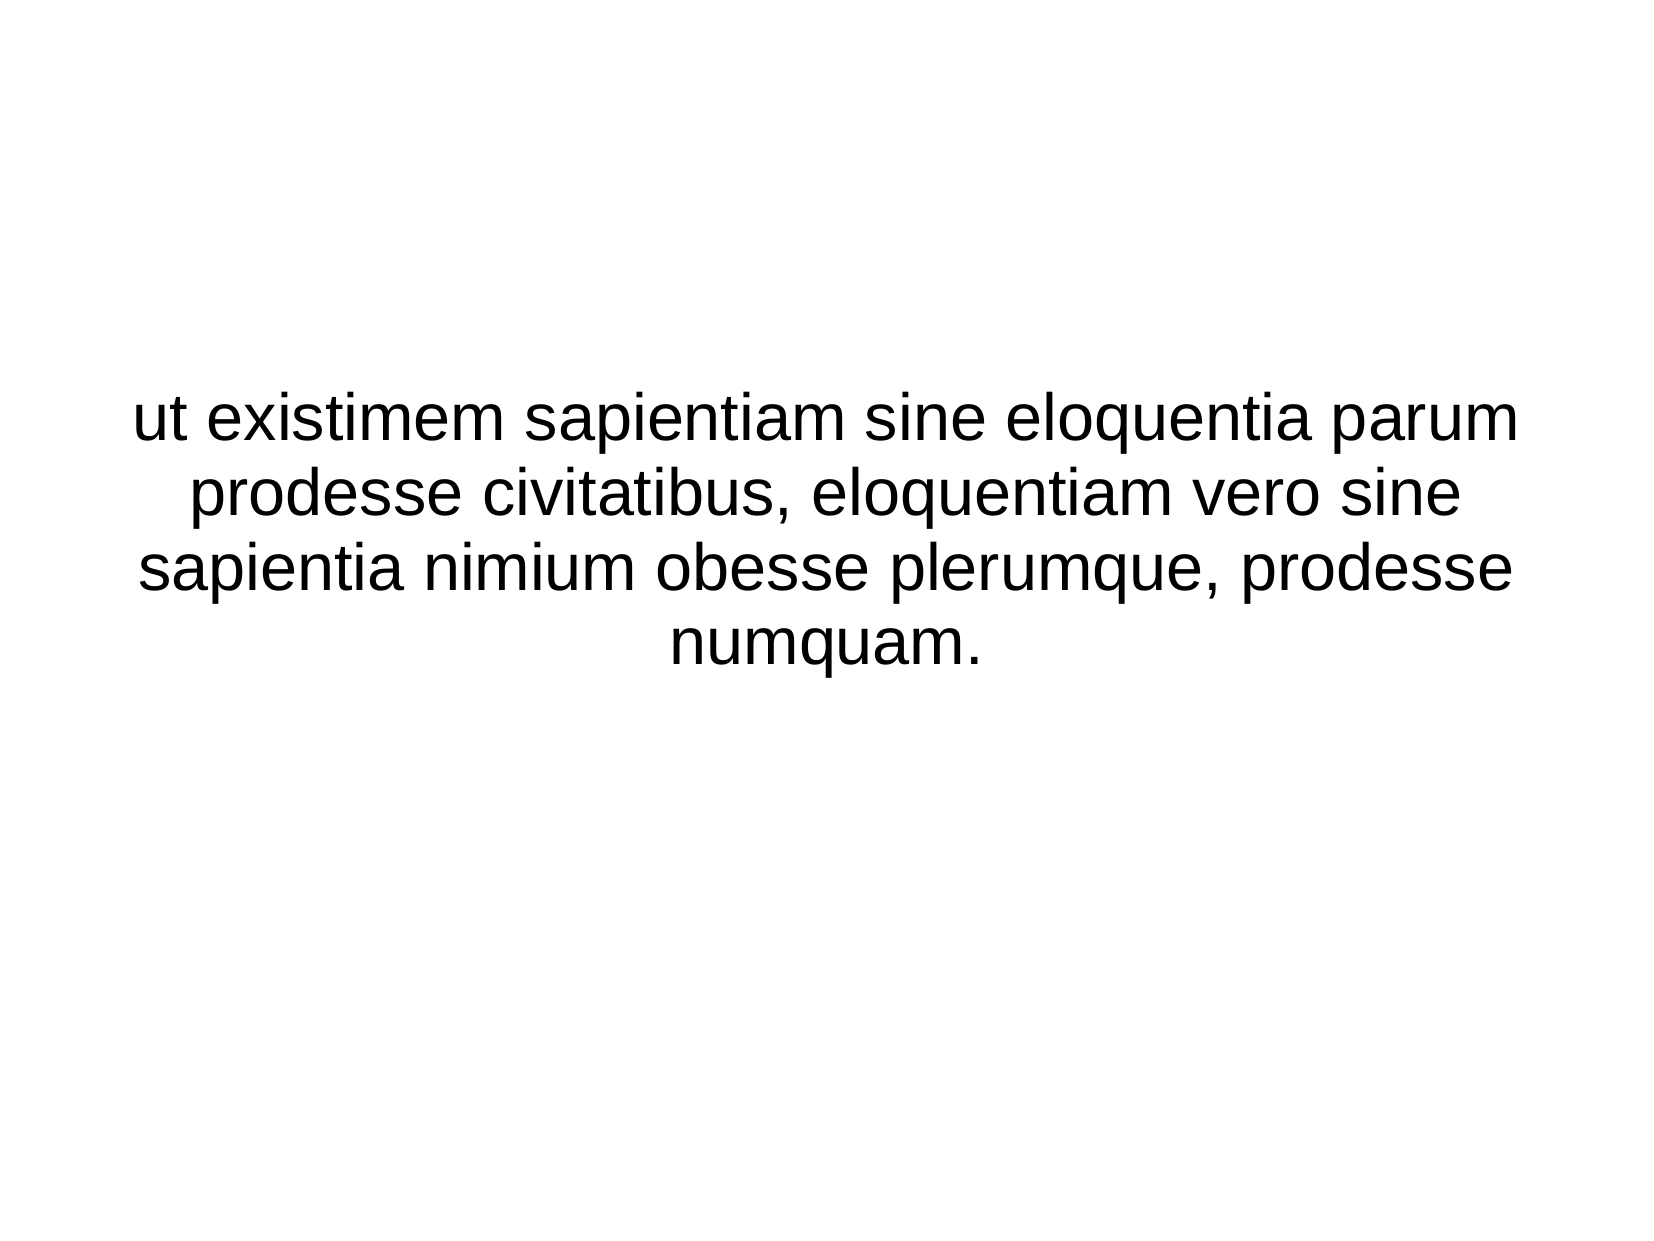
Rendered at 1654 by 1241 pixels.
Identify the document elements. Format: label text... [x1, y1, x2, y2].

subtitle ut existimem sapientiam sine eloquentia parum prodesse civitatibus, eloquentiam vero sine sapientia nimium obesse plerumque, prodesse numquam. [82, 49, 1571, 1010]
